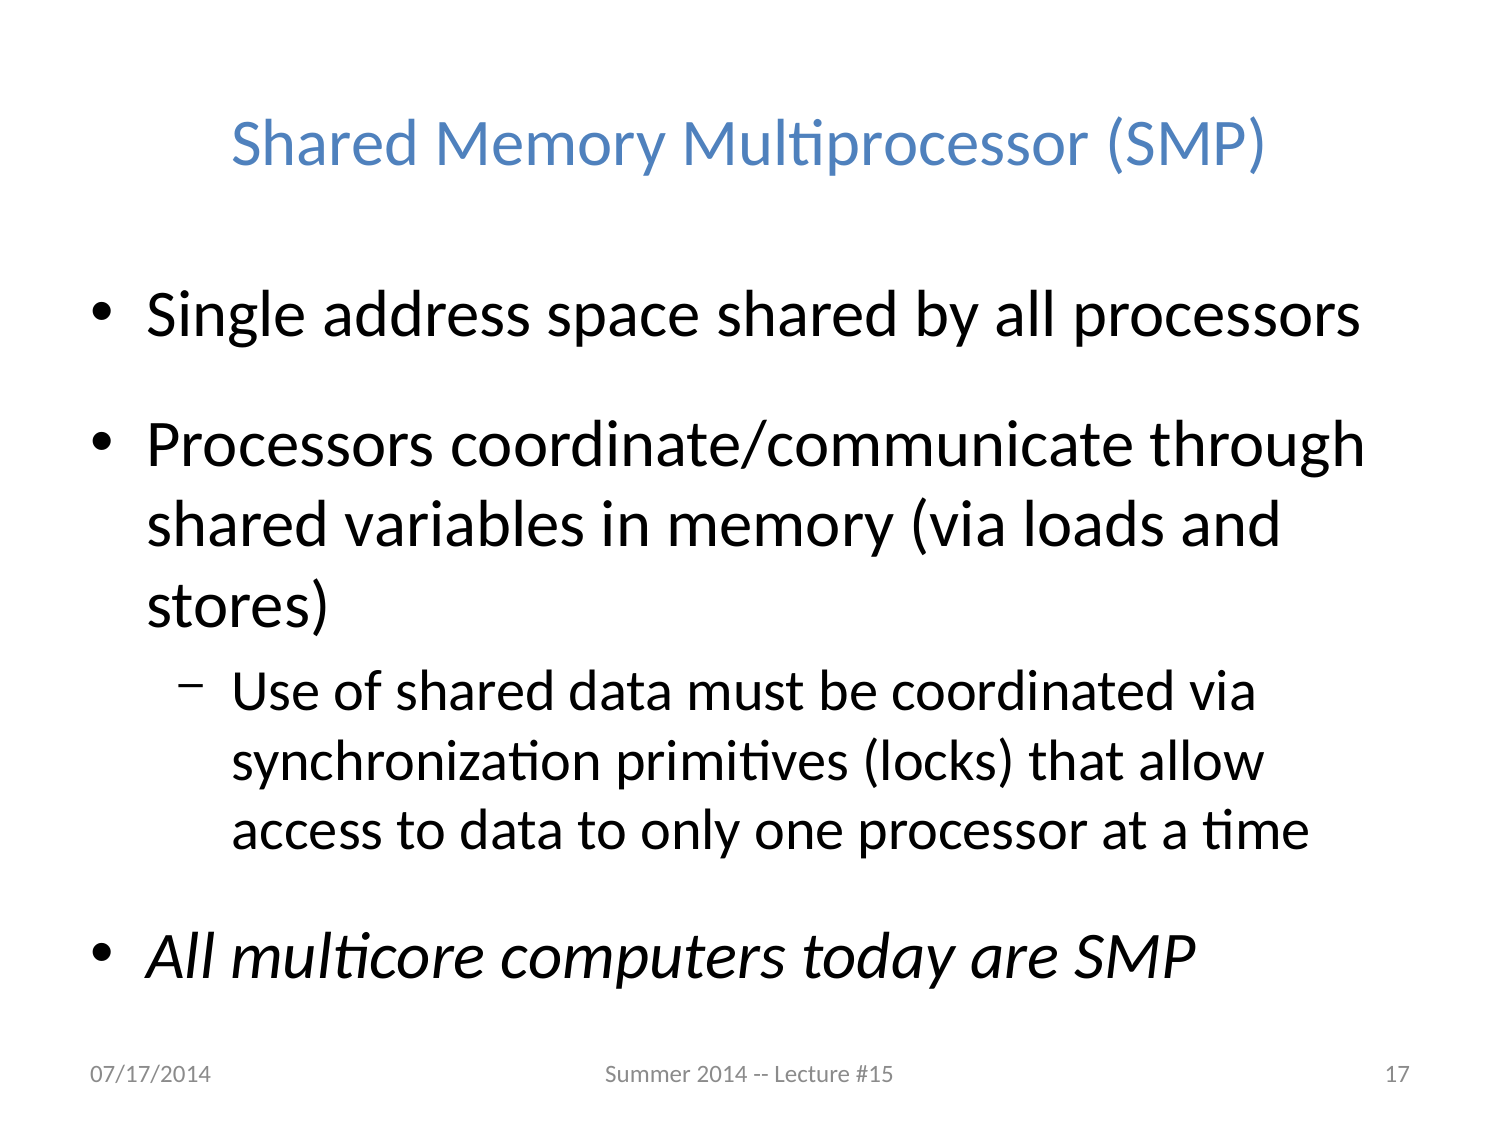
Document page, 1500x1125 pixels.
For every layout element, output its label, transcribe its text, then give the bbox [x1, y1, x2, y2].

slide_number 07/17/2014 [75, 1042, 425, 1103]
slide_number <number> [1074, 1042, 1425, 1103]
footer Summer 2014 -- Lecture #15 [512, 1042, 988, 1103]
title Shared Memory Multiprocessor (SMP) [75, 45, 1425, 233]
list Single address space shared by all processors Processors coordinate/communicate through shared variables in memory (via loads and stores) Use of shared data must be coordinated via synchronization primitives (locks) that allow access to data to only one processor at a time All multicore computers today are SMP [75, 262, 1425, 1073]
